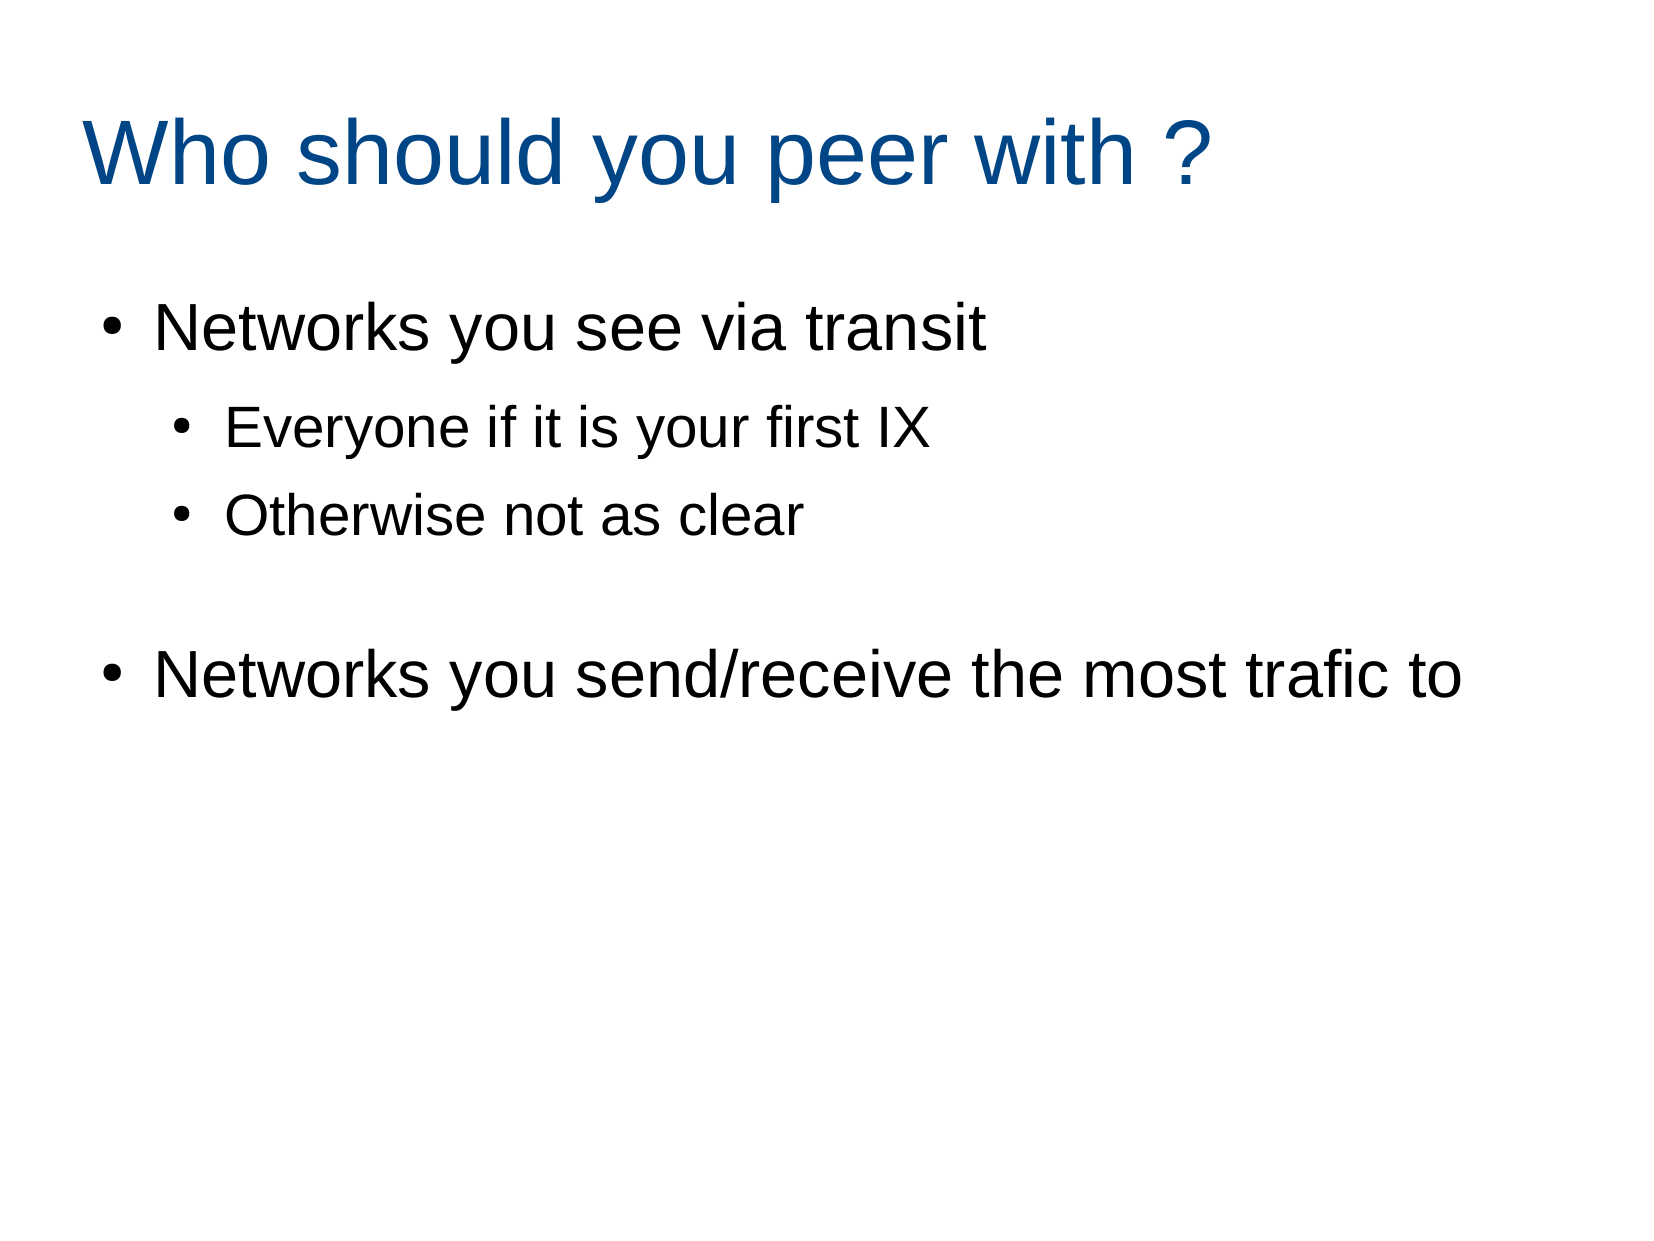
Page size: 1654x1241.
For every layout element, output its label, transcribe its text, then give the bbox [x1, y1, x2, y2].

list Networks you see via transit Everyone if it is your first IX Otherwise not as clear Networks you send/receive the most trafic to [82, 290, 1571, 1094]
title Who should you peer with ? [82, 56, 1571, 250]
